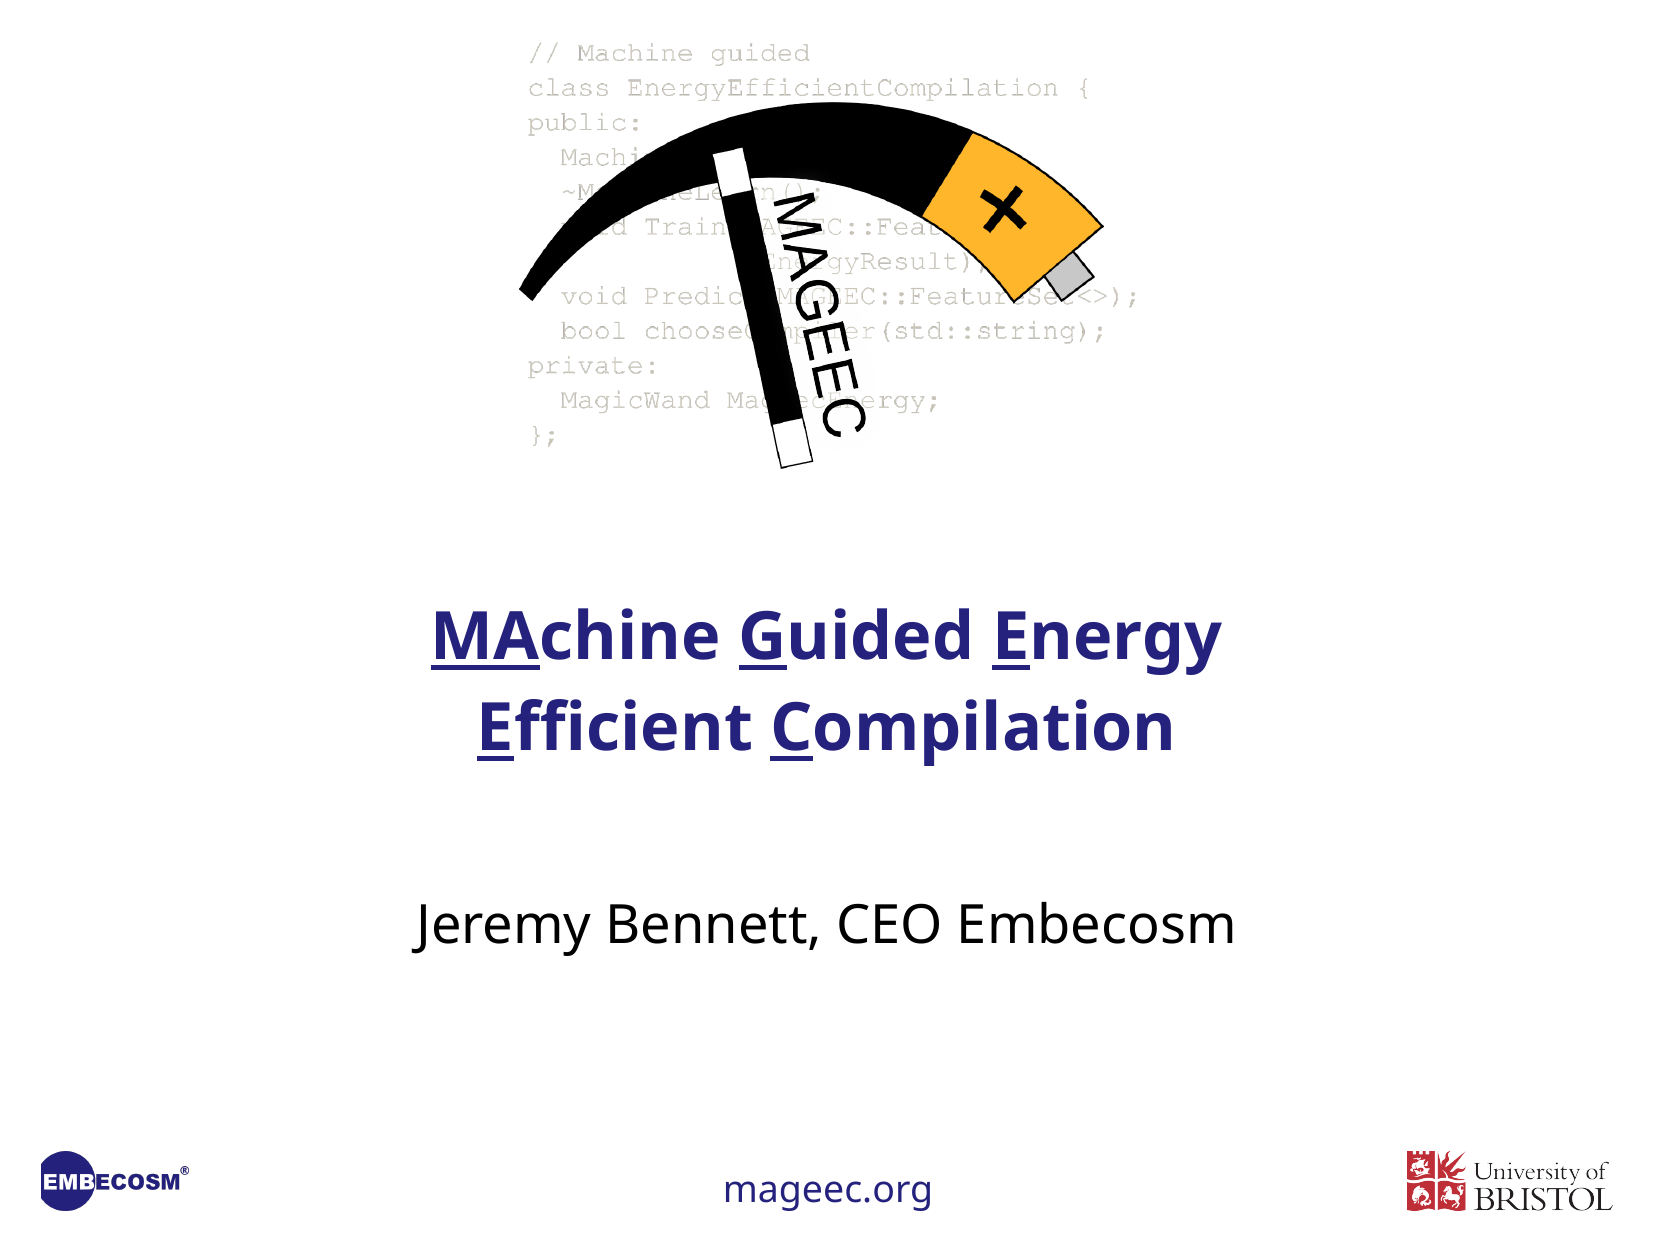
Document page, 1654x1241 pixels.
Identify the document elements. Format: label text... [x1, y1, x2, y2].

picture [41, 1151, 189, 1211]
list Jeremy Bennett, CEO Embecosm [82, 885, 1571, 1123]
picture [519, 42, 1135, 480]
title MAchine Guided Energy Efficient Compilation [82, 510, 1571, 848]
picture [1407, 1151, 1613, 1211]
